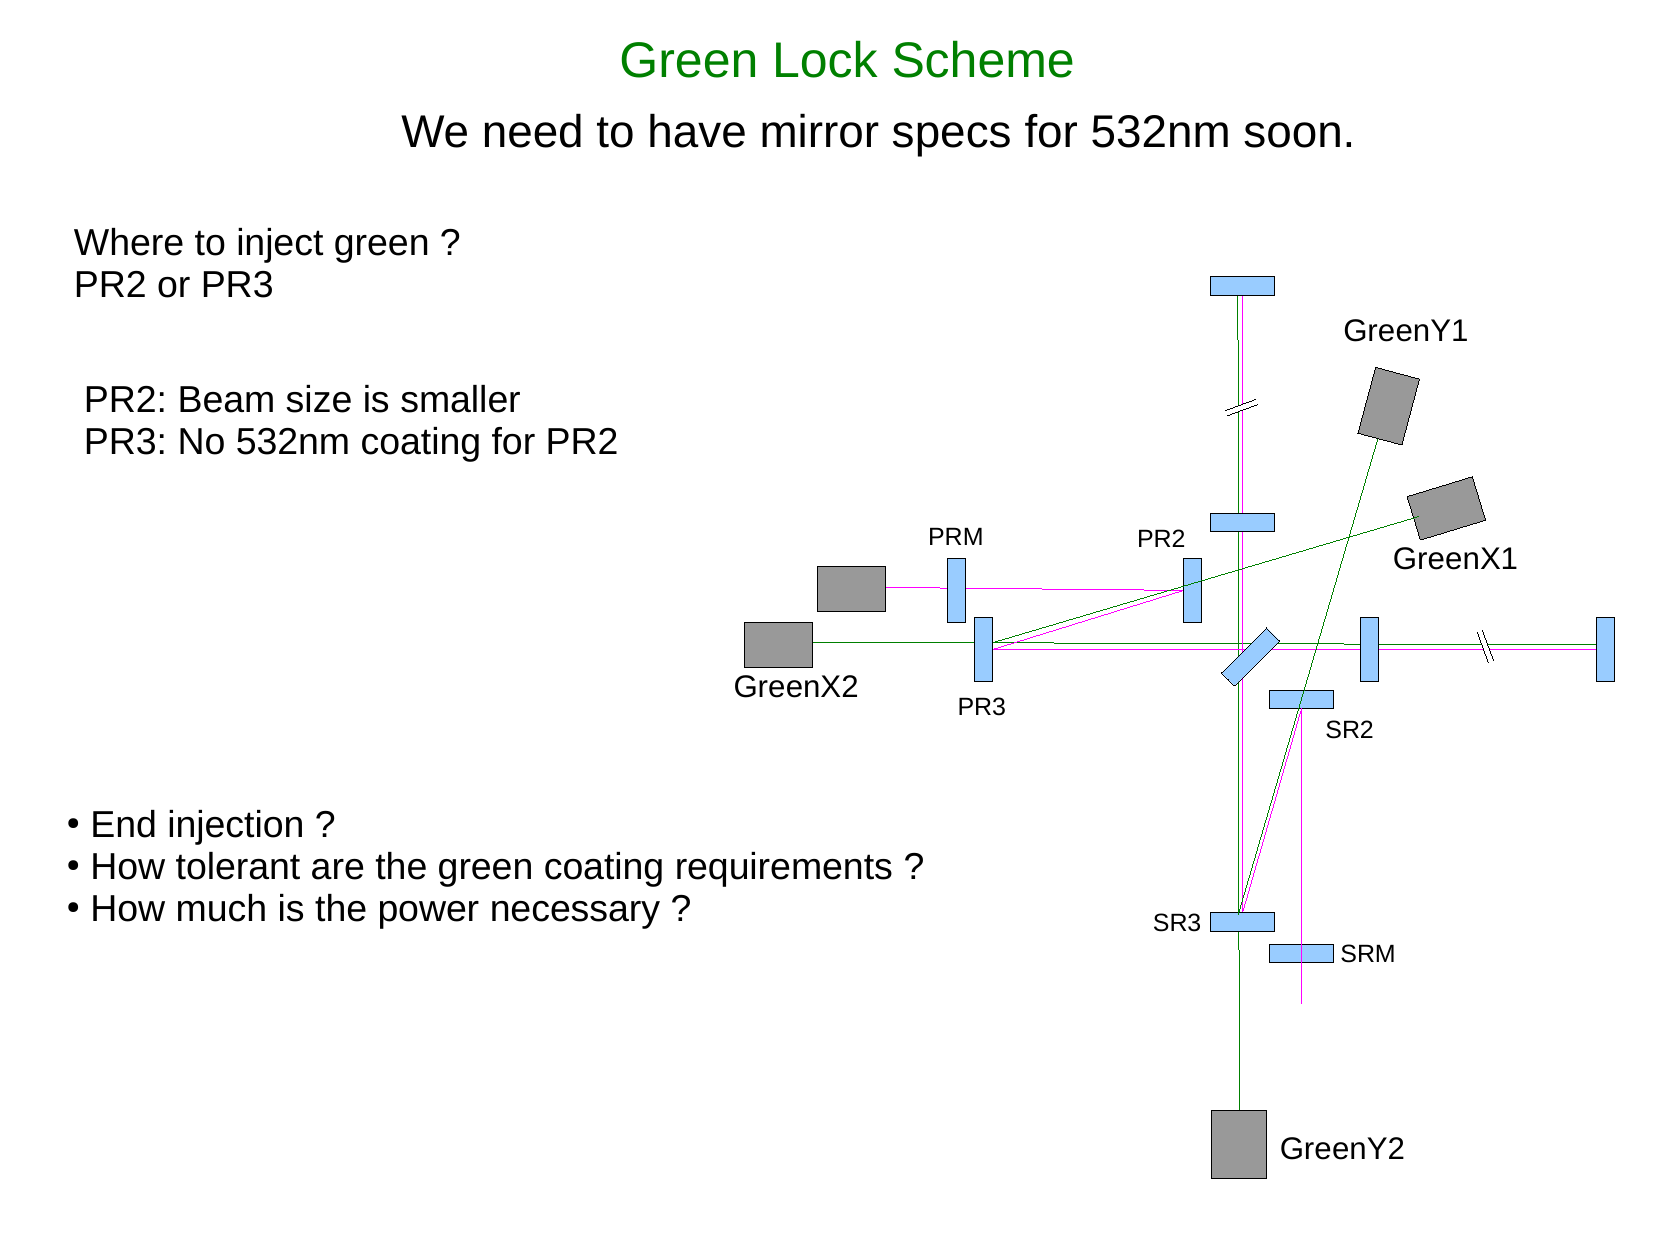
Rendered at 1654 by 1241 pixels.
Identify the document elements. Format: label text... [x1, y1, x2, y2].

text_box [947, 558, 966, 623]
text_box [1596, 617, 1615, 682]
text_box [1407, 476, 1486, 533]
text_box [1211, 1110, 1267, 1179]
text_box [1210, 513, 1275, 532]
text_box [1269, 690, 1334, 709]
text_box PR2 [1122, 517, 1201, 561]
text_box End injection ? How tolerant are the green coating requirements ? How much is the power necessary ? [51, 796, 940, 938]
text_box Where to inject green ? PR2 or PR3 [59, 213, 476, 313]
text_box PR3 [942, 685, 1022, 729]
text_box [1183, 558, 1202, 623]
text_box PR2: Beam size is smaller PR3: No 532nm coating for PR2 [69, 370, 634, 470]
text_box [1269, 944, 1301, 963]
text_box [974, 617, 993, 682]
text_box GreenX1 [1378, 533, 1534, 584]
text_box [1217, 912, 1275, 932]
text_box [817, 566, 886, 612]
text_box GreenX2 [718, 662, 874, 712]
text_box [1477, 631, 1493, 663]
text_box [1357, 367, 1420, 445]
text_box We need to have mirror specs for 532nm soon. [386, 98, 1372, 165]
text_box SR3 [1138, 901, 1217, 944]
text_box [1302, 944, 1325, 963]
text_box SR2 [1310, 708, 1390, 752]
text_box [1226, 400, 1258, 415]
text_box SRM [1325, 932, 1411, 976]
text_box [1221, 627, 1280, 686]
text_box Green Lock Scheme [604, 24, 1090, 96]
text_box [1360, 617, 1379, 682]
text_box GreenY2 [1265, 1123, 1421, 1174]
text_box [744, 622, 813, 668]
text_box PRM [913, 514, 999, 558]
text_box [1210, 276, 1275, 296]
text_box GreenY1 [1328, 305, 1484, 356]
